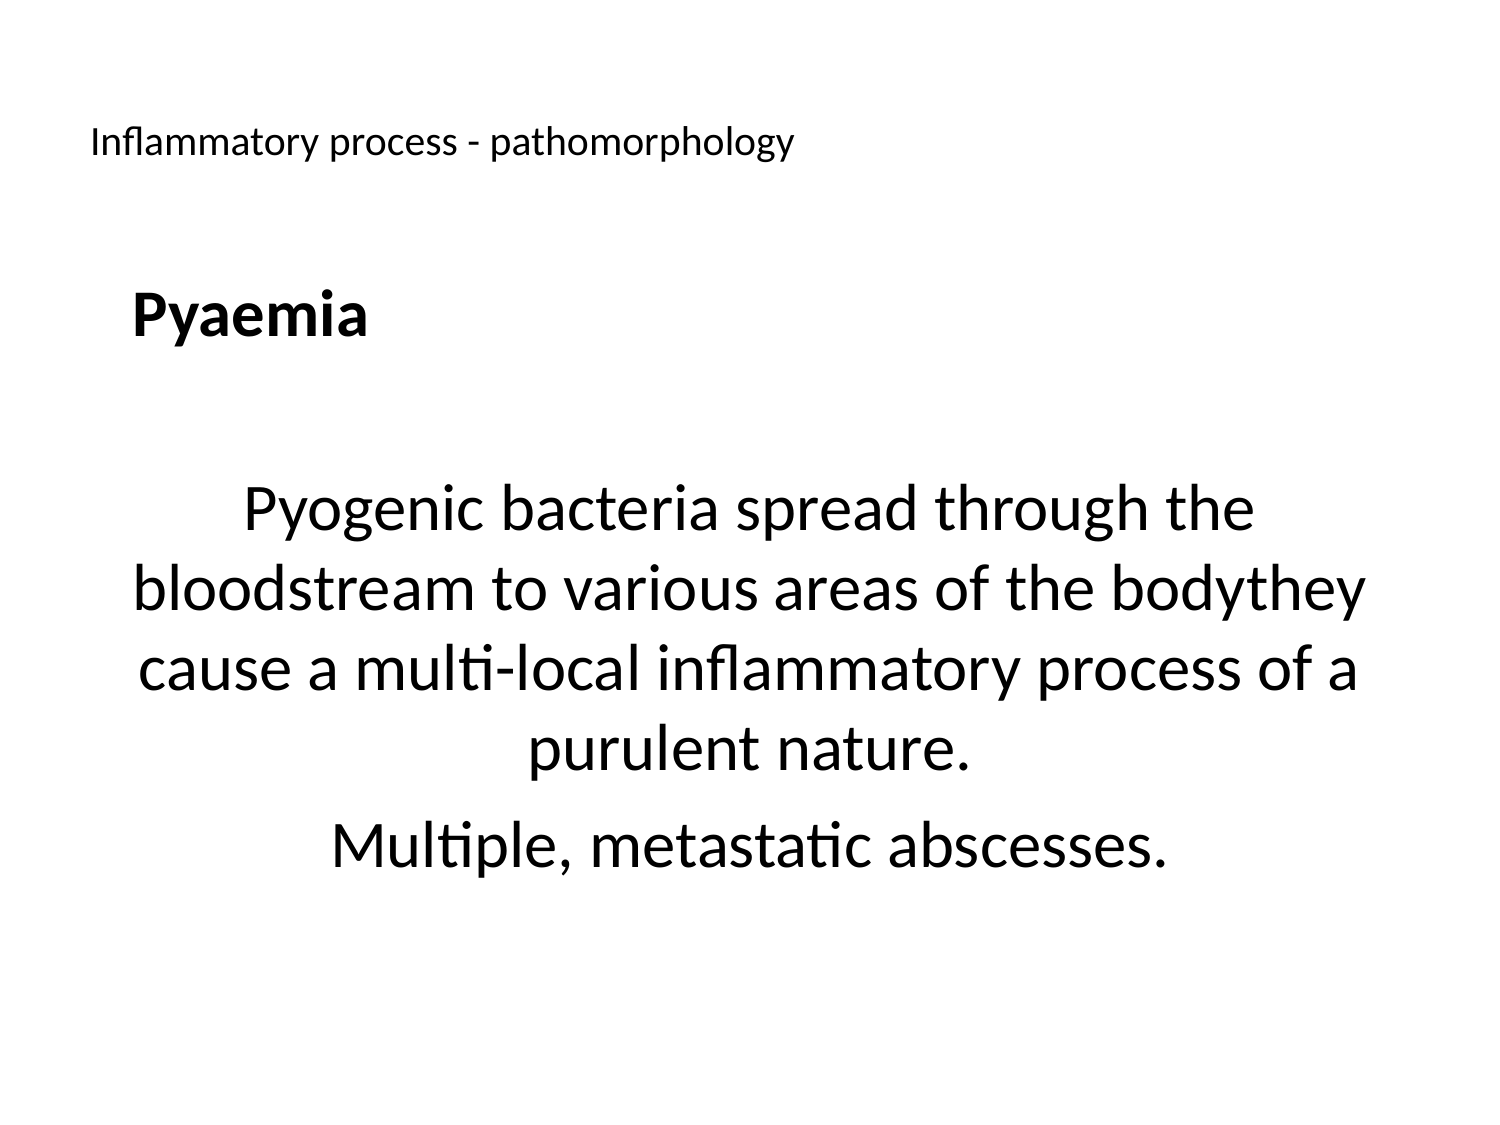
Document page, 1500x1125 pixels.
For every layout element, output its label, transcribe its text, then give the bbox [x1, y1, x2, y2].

title Inflammatory process - pathomorphology [75, 45, 1426, 233]
list Pyaemia Pyogenic bacteria spread through the bloodstream to various areas of the bodythey cause a multi-local inflammatory process of a purulent nature. Multiple, metastatic abscesses. [75, 262, 1426, 1005]
